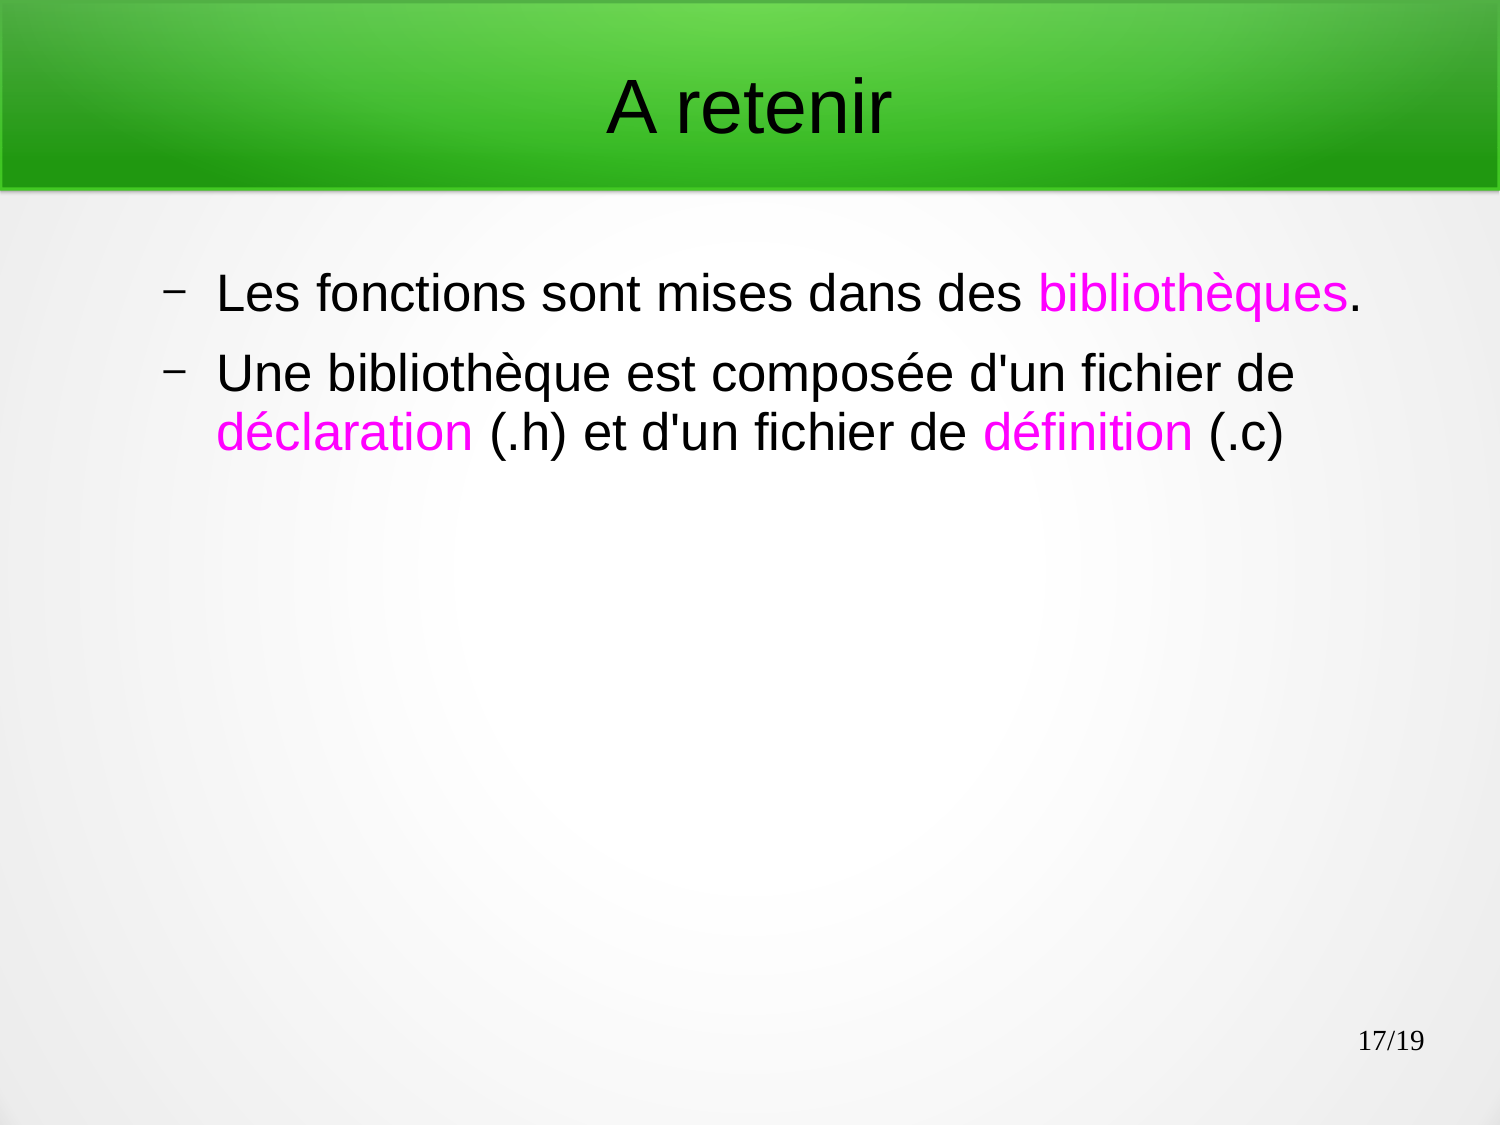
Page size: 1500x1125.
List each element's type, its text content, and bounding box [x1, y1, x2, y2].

list Les fonctions sont mises dans des bibliothèques. Une bibliothèque est composée d'un fichier de déclaration (.h) et d'un fichier de définition (.c) [75, 263, 1425, 993]
title A retenir [75, 42, 1426, 172]
